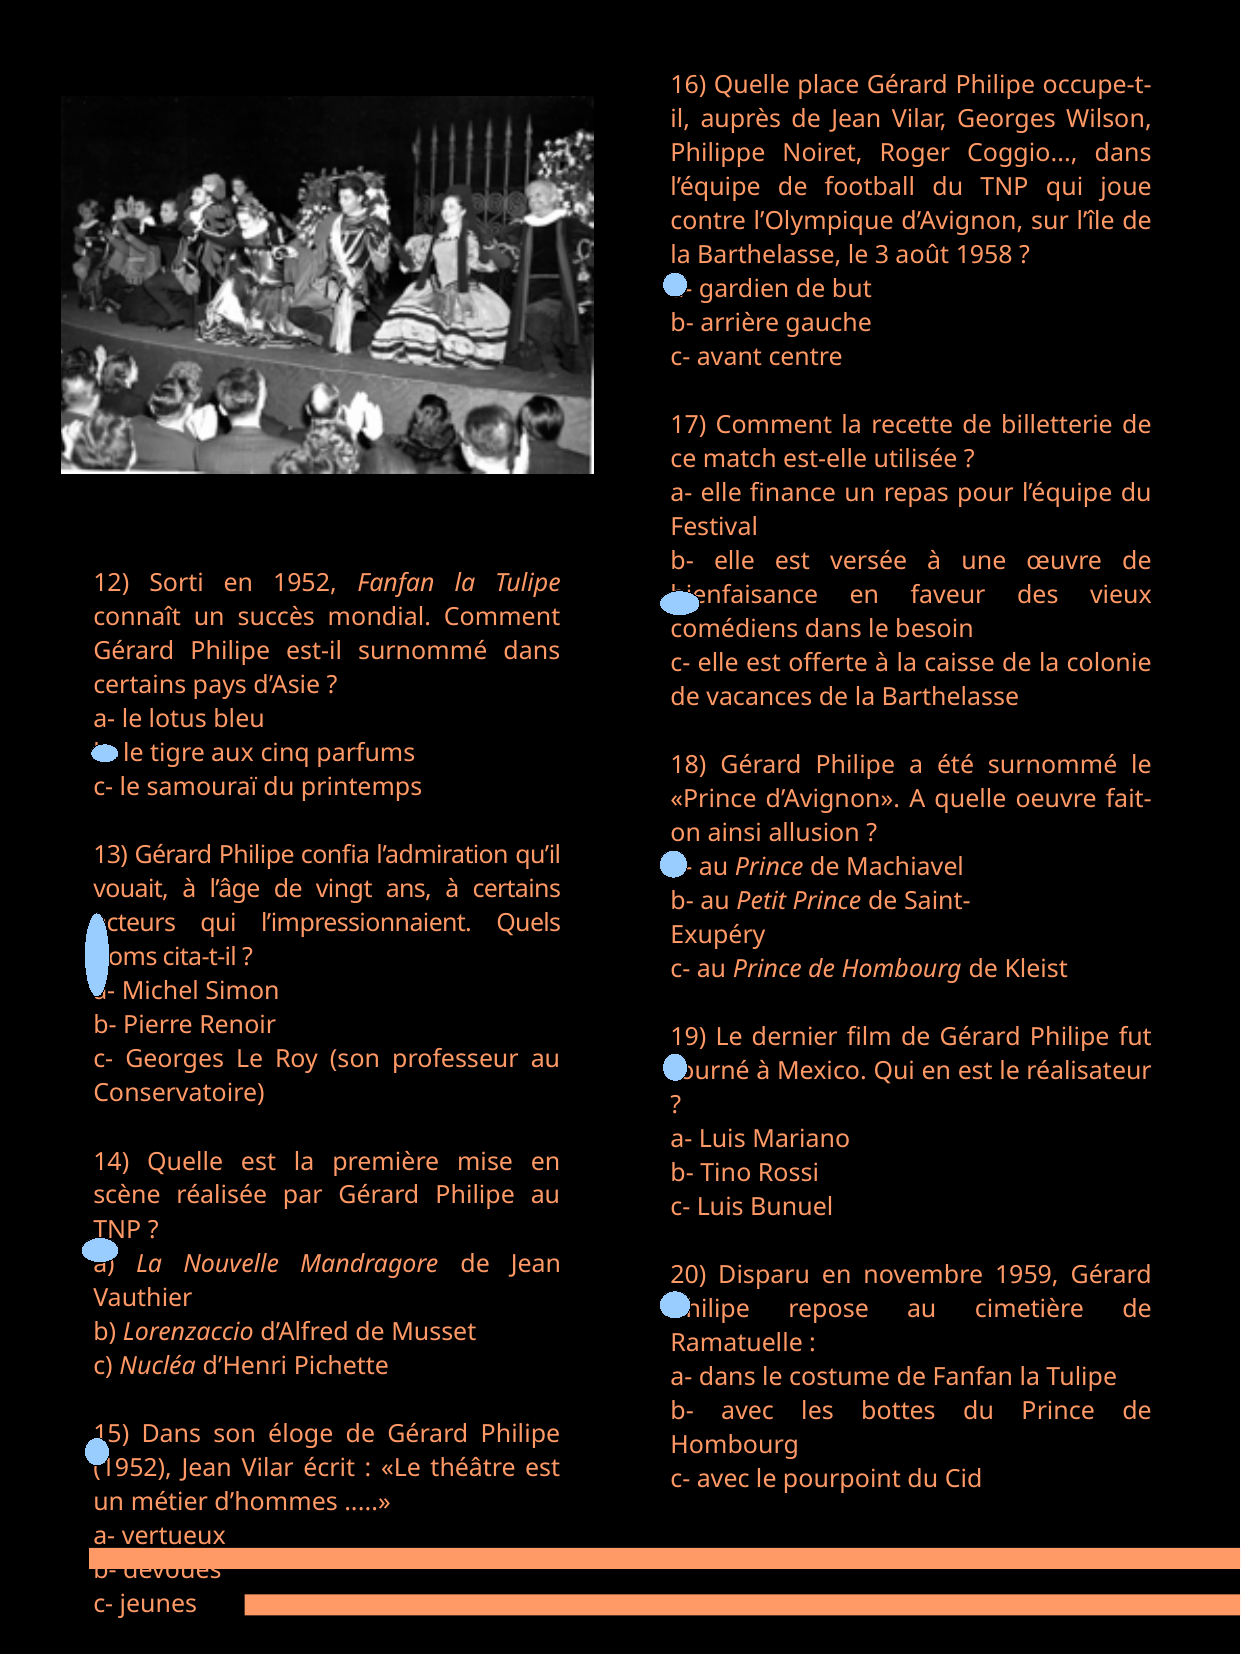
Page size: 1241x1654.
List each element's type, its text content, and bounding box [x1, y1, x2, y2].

picture [61, 96, 594, 474]
text_box [659, 1290, 691, 1319]
text_box [659, 850, 688, 879]
text_box 12) Sorti en 1952, Fanfan la Tulipe connaît un succès mondial. Comment Gérard Philipe est-il surnommé dans certains pays d’Asie ? a- le lotus bleu b- le tigre aux cinq parfums c- le samouraï du printemps 13) Gérard Philipe confia l’admiration qu’il vouait, à l’âge de vingt ans, à certains acteurs qui l’impressionnaient. Quels noms cita-t-il ? a- Michel Simon b- Pierre Renoir c- Georges Le Roy (son professeur au Conservatoire) 14) Quelle est la première mise en scène réalisée par Gérard Philipe au TNP ? a) La Nouvelle Mandragore de Jean Vauthier b) Lorenzaccio d’Alfred de Musset c) Nucléa d’Henri Pichette 15) Dans son éloge de Gérard Philipe (1952), Jean Vilar écrit : «Le théâtre est un métier d’hommes .....» a- vertueux b- dévoués c- jeunes [78, 557, 576, 1588]
text_box 16) Quelle place Gérard Philipe occupe-t-il, auprès de Jean Vilar, Georges Wilson, Philippe Noiret, Roger Coggio..., dans l’équipe de football du TNP qui joue contre l’Olympique d’Avignon, sur l’île de la Barthelasse, le 3 août 1958 ? a- gardien de but b- arrière gauche c- avant centre 17) Comment la recette de billetterie de ce match est-elle utilisée ? a- elle finance un repas pour l’équipe du Festival b- elle est versée à une œuvre de bienfaisance en faveur des vieux comédiens dans le besoin c- elle est offerte à la caisse de la colonie de vacances de la Barthelasse 18) Gérard Philipe a été surnommé le «Prince d’Avignon». A quelle oeuvre fait-on ainsi allusion ? a- au Prince de Machiavel b- au Petit Prince de Saint- Exupéry c- au Prince de Hombourg de Kleist 19) Le dernier film de Gérard Philipe fut tourné à Mexico. Qui en est le réalisateur ? a- Luis Mariano b- Tino Rossi c- Luis Bunuel 20) Disparu en novembre 1959, Gérard Philipe repose au cimetière de Ramatuelle : a- dans le costume de Fanfan la Tulipe b- avec les bottes du Prince de Hombourg c- avec le pourpoint du Cid [655, 59, 1168, 1321]
text_box [662, 1053, 688, 1082]
text_box [84, 1437, 110, 1466]
text_box [84, 912, 110, 997]
text_box [662, 271, 688, 297]
text_box [90, 743, 119, 763]
text_box [81, 1237, 119, 1263]
text_box [659, 590, 701, 616]
